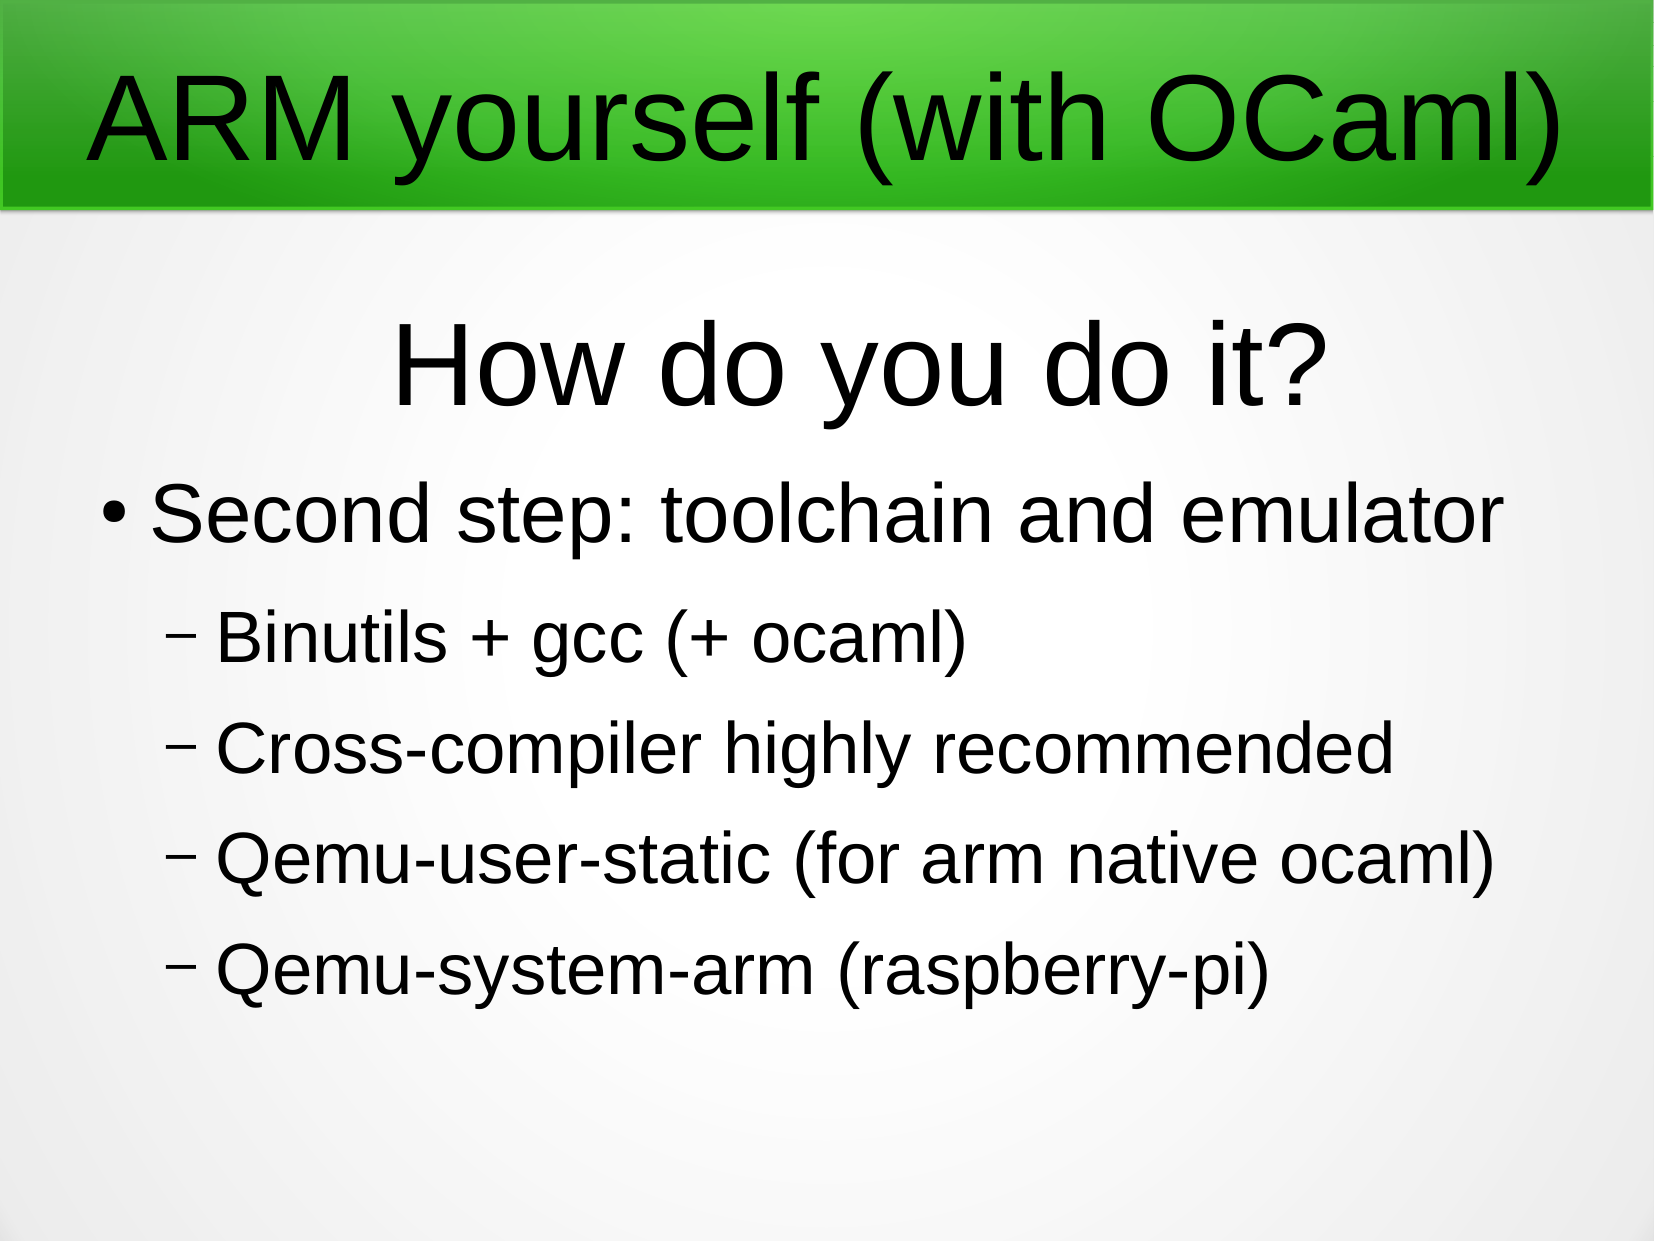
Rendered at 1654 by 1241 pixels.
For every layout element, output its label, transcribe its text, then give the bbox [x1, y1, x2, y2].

title ARM yourself (with OCaml) [82, 47, 1571, 189]
list How do you do it? Second step: toolchain and emulator Binutils + gcc (+ ocaml) Cross-compiler highly recommended Qemu-user-static (for arm native ocaml) Qemu-system-arm (raspberry-pi) [82, 299, 1571, 1019]
